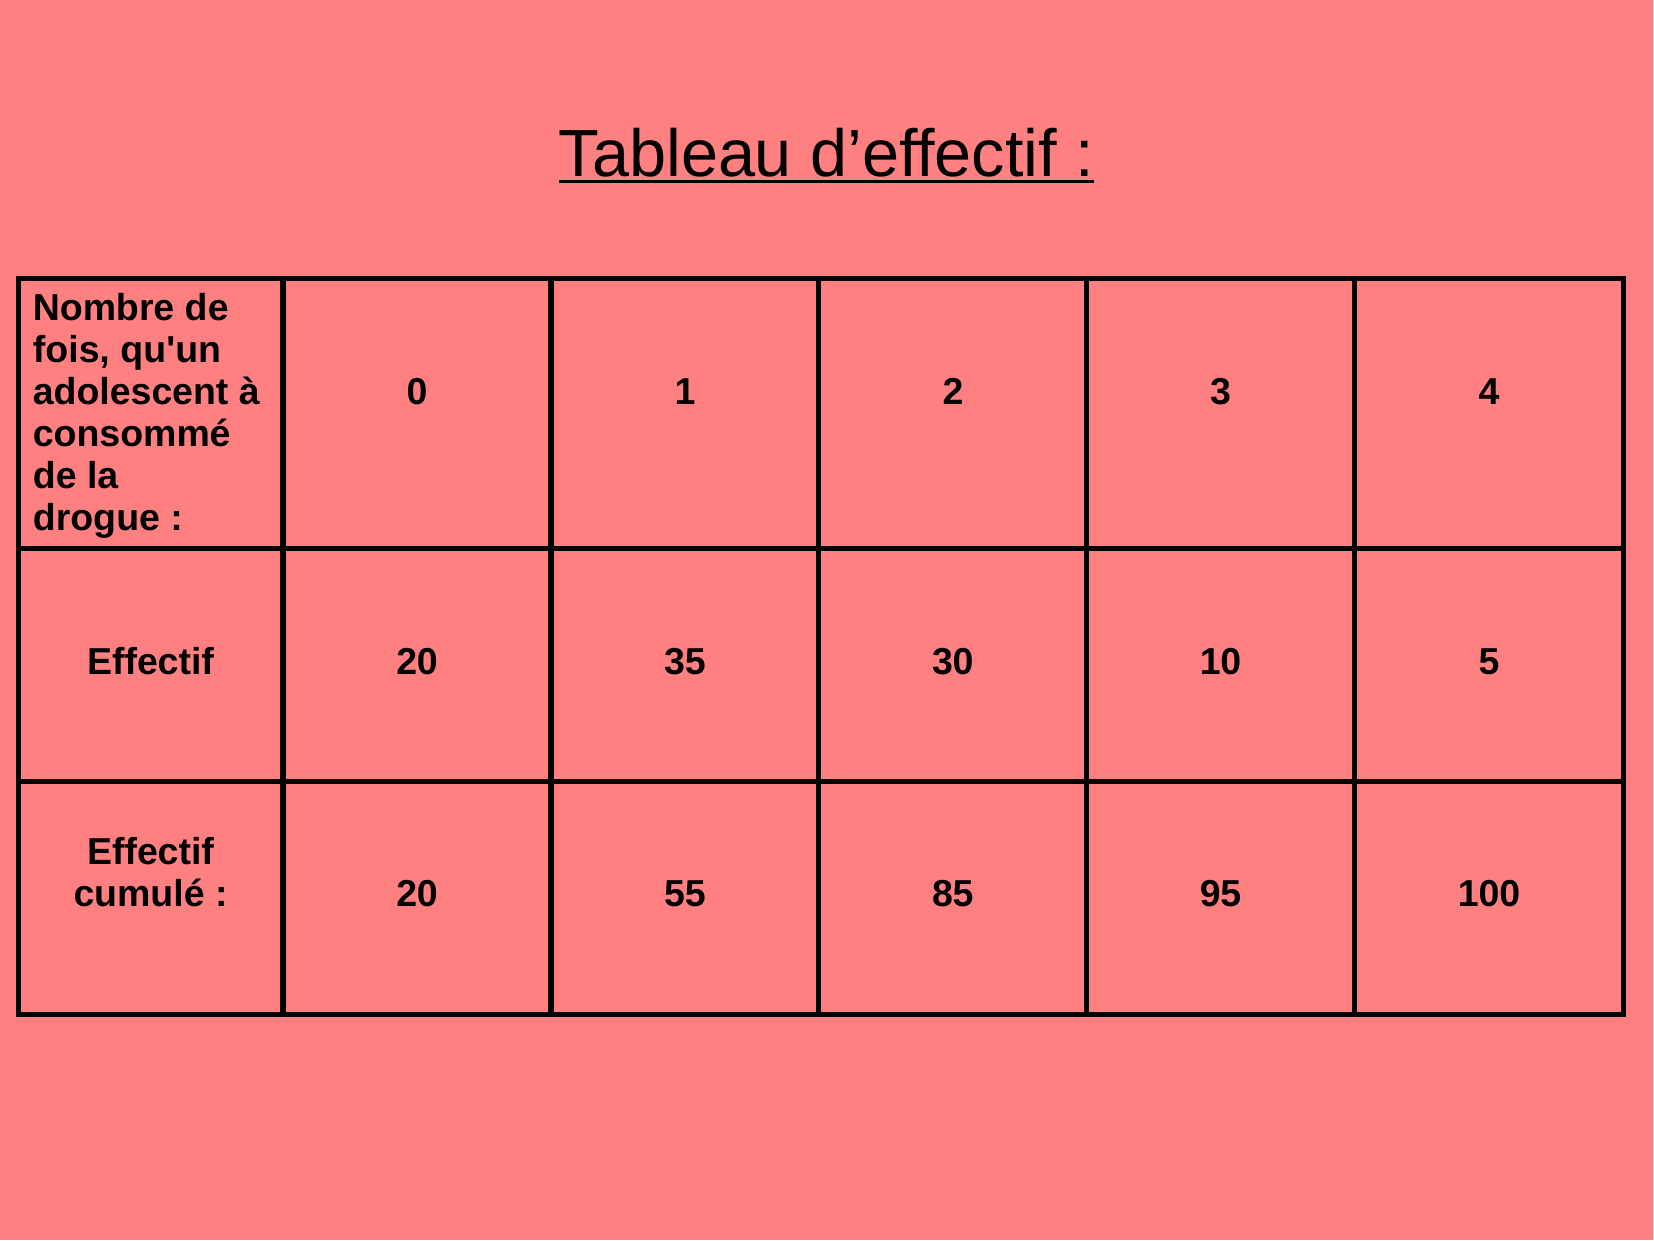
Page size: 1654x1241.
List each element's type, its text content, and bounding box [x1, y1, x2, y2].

table_header 1 [554, 281, 816, 546]
table_cell 30 [821, 551, 1084, 779]
table_cell 35 [554, 551, 816, 779]
table_header 4 [1357, 281, 1621, 546]
table_cell 20 [286, 551, 548, 779]
table_cell 100 [1357, 784, 1621, 1012]
table_header Nombre de fois, qu'un adolescent à consommé de la drogue : [21, 281, 280, 546]
table_cell Effectif [21, 551, 280, 779]
table_cell 55 [554, 784, 816, 1012]
table_header 0 [286, 281, 548, 546]
table_cell 5 [1357, 551, 1621, 779]
table_cell 85 [821, 784, 1084, 1012]
table_header 2 [821, 281, 1084, 546]
table_cell 10 [1089, 551, 1352, 779]
table_cell 95 [1089, 784, 1352, 1012]
table_cell 20 [286, 784, 548, 1012]
table_header 3 [1089, 281, 1352, 546]
table_cell Effectif cumulé : [21, 784, 280, 1012]
title Tableau d’effectif : [82, 49, 1571, 257]
